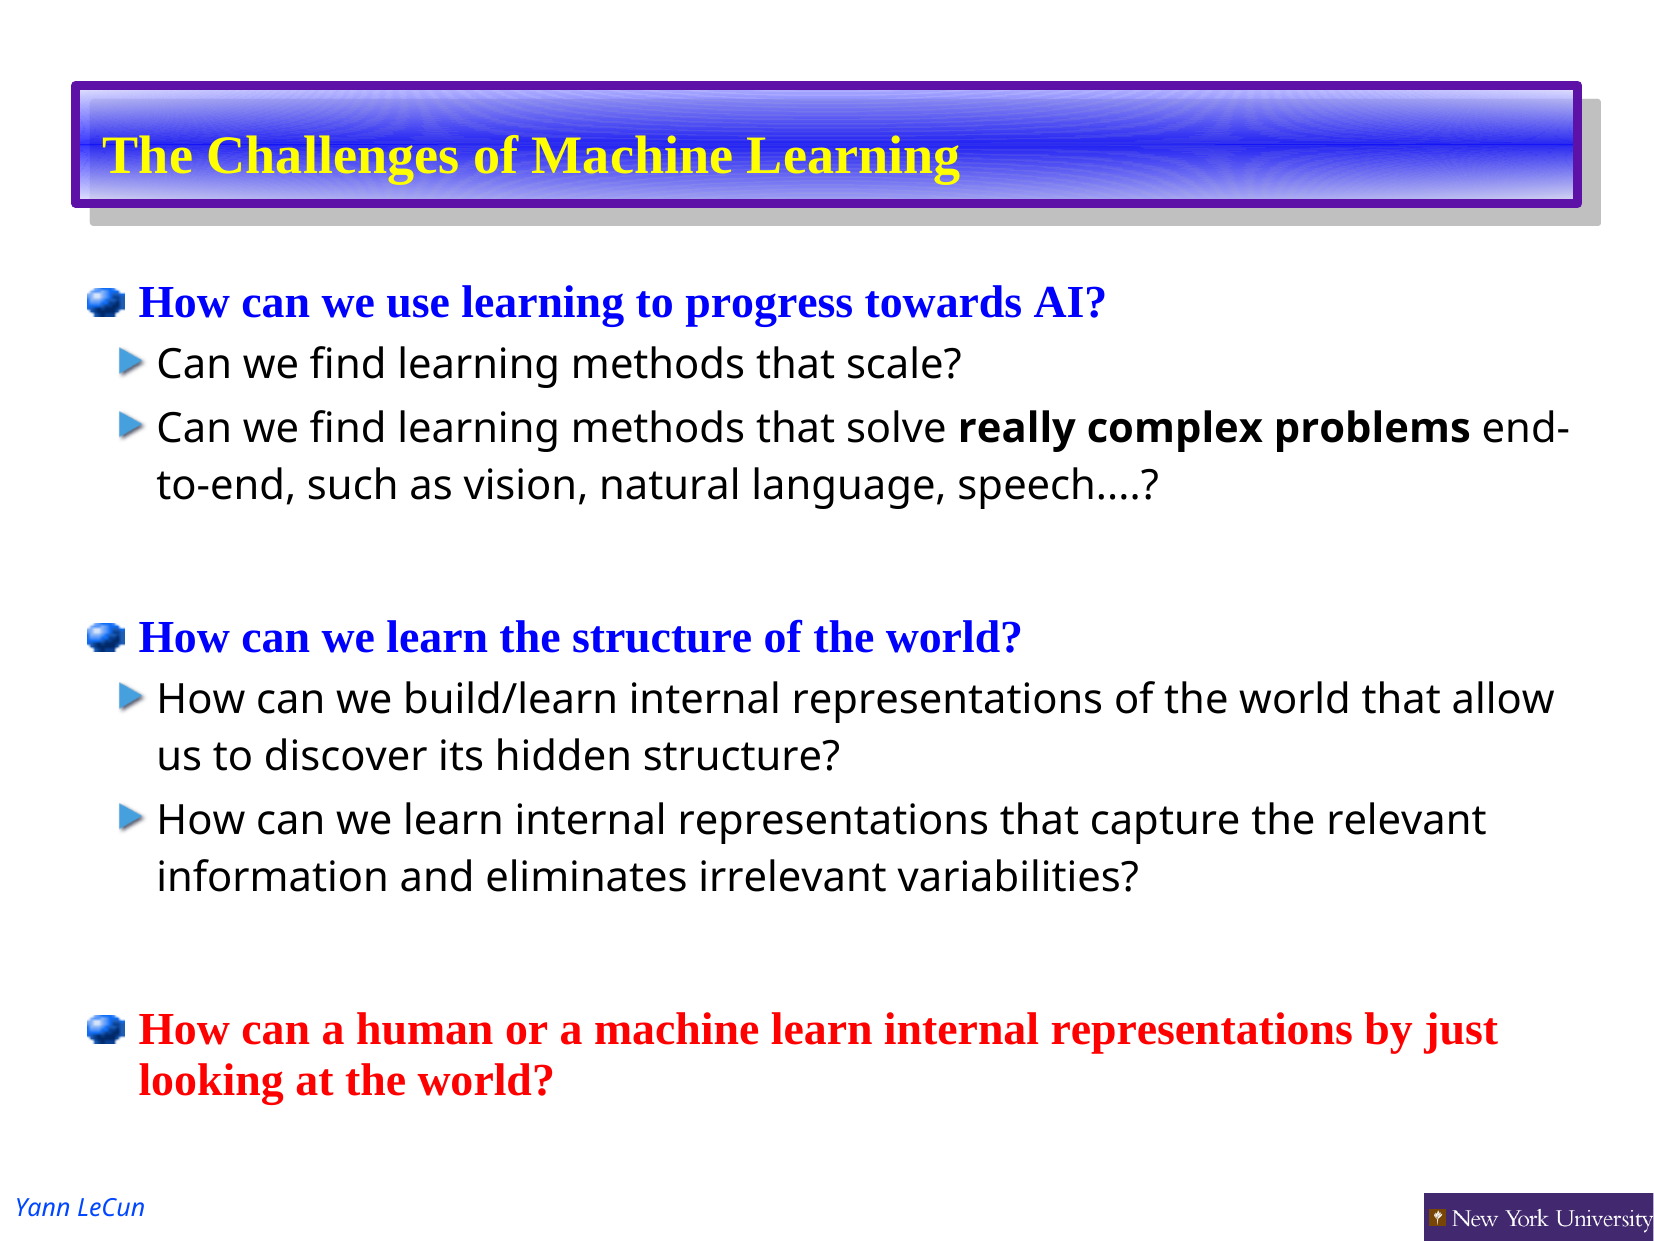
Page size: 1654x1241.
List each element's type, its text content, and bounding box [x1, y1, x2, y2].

title The Challenges of Machine Learning [75, 85, 1578, 204]
list How can we use learning to progress towards AI? Can we find learning methods that scale? Can we find learning methods that solve really complex problems end-to-end, such as vision, natural language, speech....? How can we learn the structure of the world? How can we build/learn internal representations of the world that allow us to discover its hidden structure? How can we learn internal representations that capture the relevant information and eliminates irrelevant variabilities? How can a human or a machine learn internal representations by just looking at the world? [87, 276, 1576, 1126]
picture [1424, 1193, 1654, 1241]
